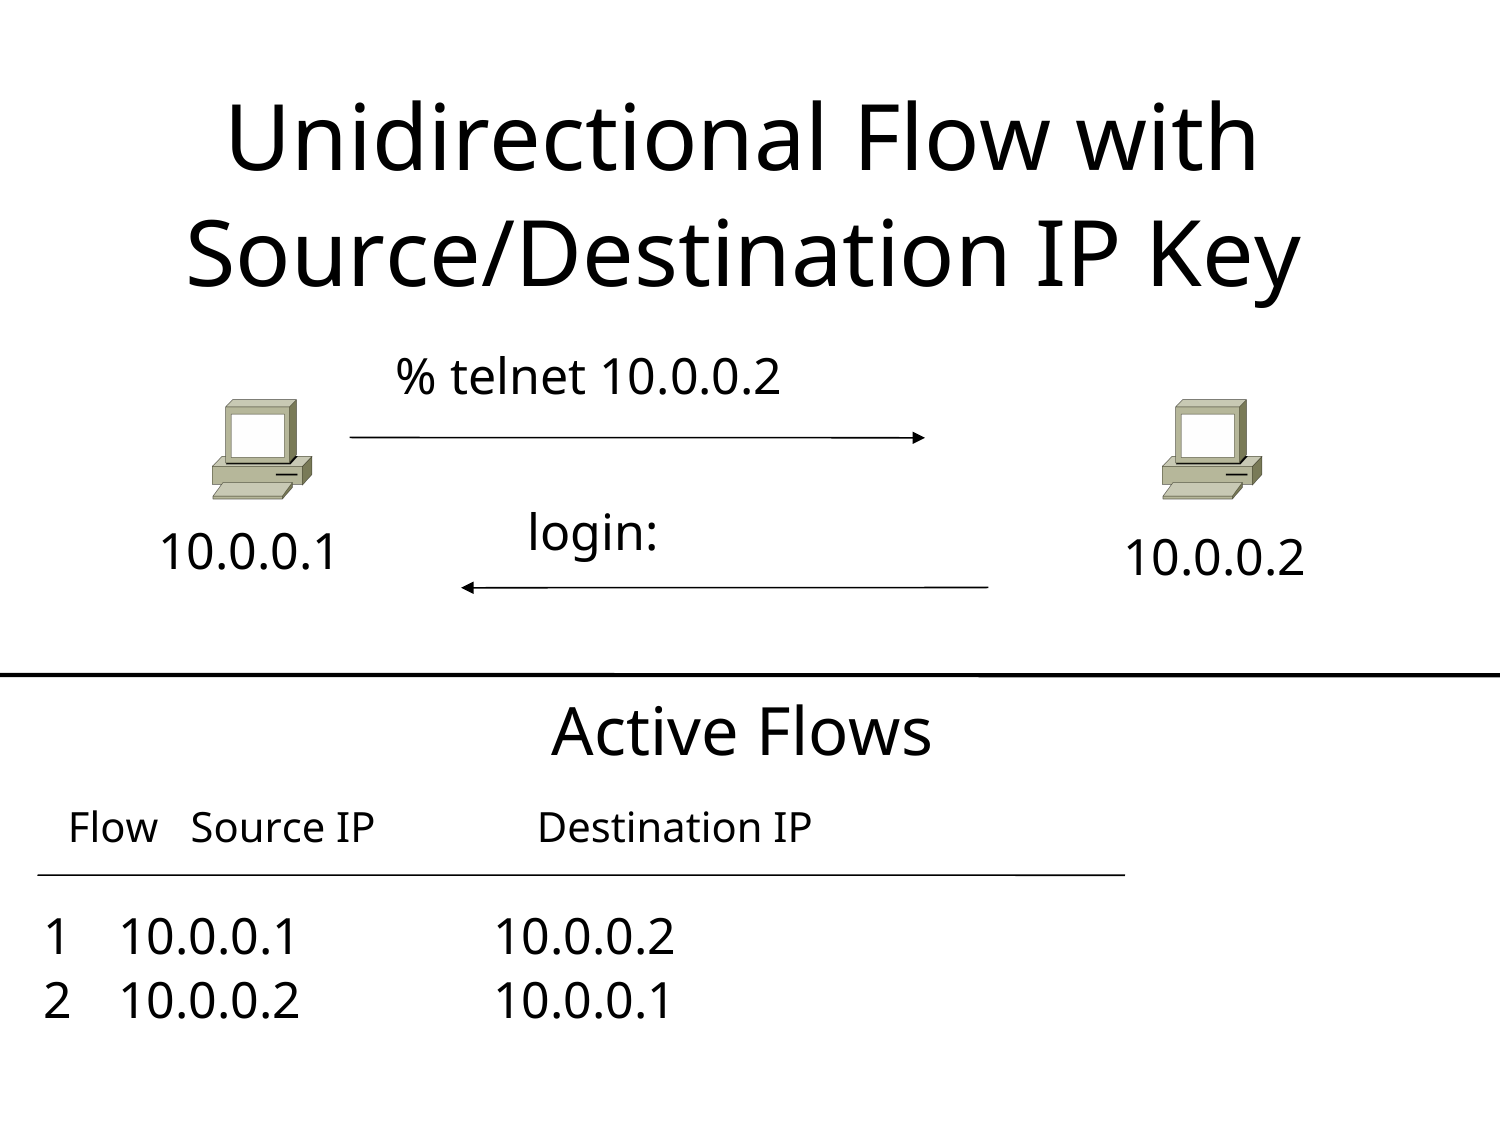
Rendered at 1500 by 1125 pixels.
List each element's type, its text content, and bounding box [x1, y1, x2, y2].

picture [1162, 399, 1263, 501]
text_box % telnet 10.0.0.2 [390, 343, 790, 408]
text_box login: [521, 500, 666, 564]
title Unidirectional Flow with Source/Destination IP Key [112, 62, 1388, 325]
text_box 10.0.0.1 [152, 519, 348, 583]
picture [212, 399, 313, 501]
text_box Active Flows [529, 687, 941, 772]
text_box Flow Source IP Destination IP [62, 799, 1075, 865]
text_box 10.0.0.2 [1117, 525, 1313, 589]
text_box 1 10.0.0.1 10.0.0.2 2 10.0.0.2 10.0.0.1 [37, 903, 833, 1031]
